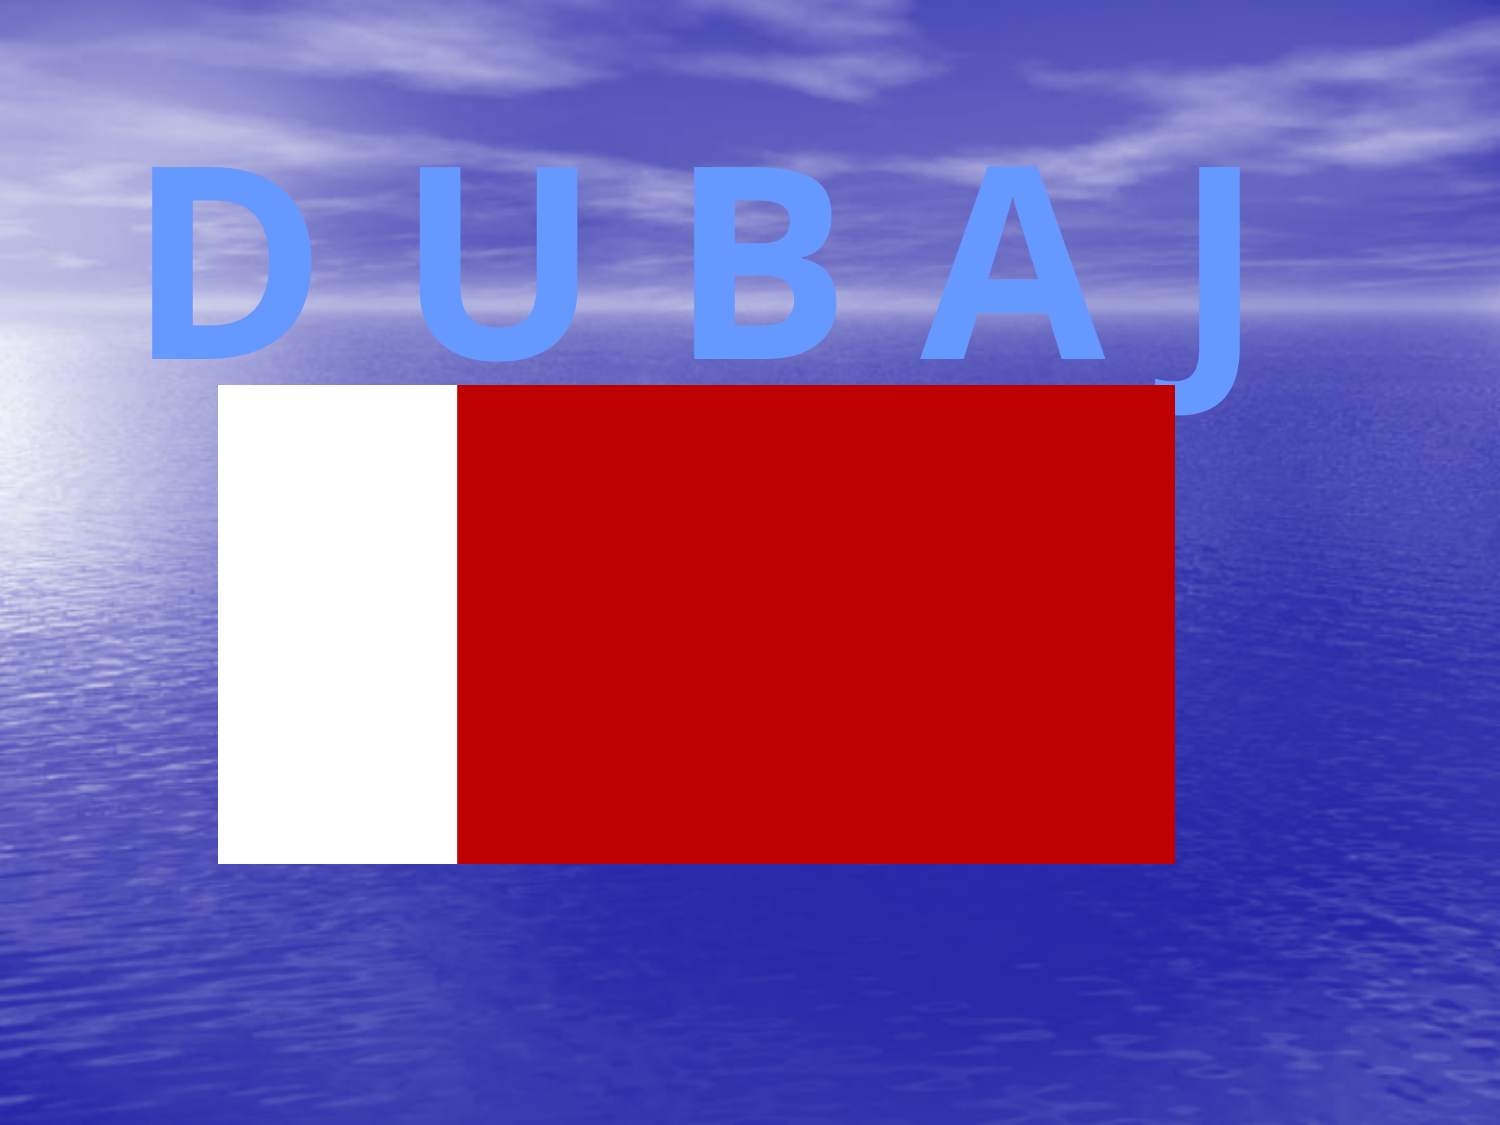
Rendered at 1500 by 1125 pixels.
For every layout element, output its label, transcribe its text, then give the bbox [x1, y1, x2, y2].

picture [0, 0, 1500, 1125]
list [75, 312, 1425, 988]
title D U B A J [75, 47, 1341, 312]
